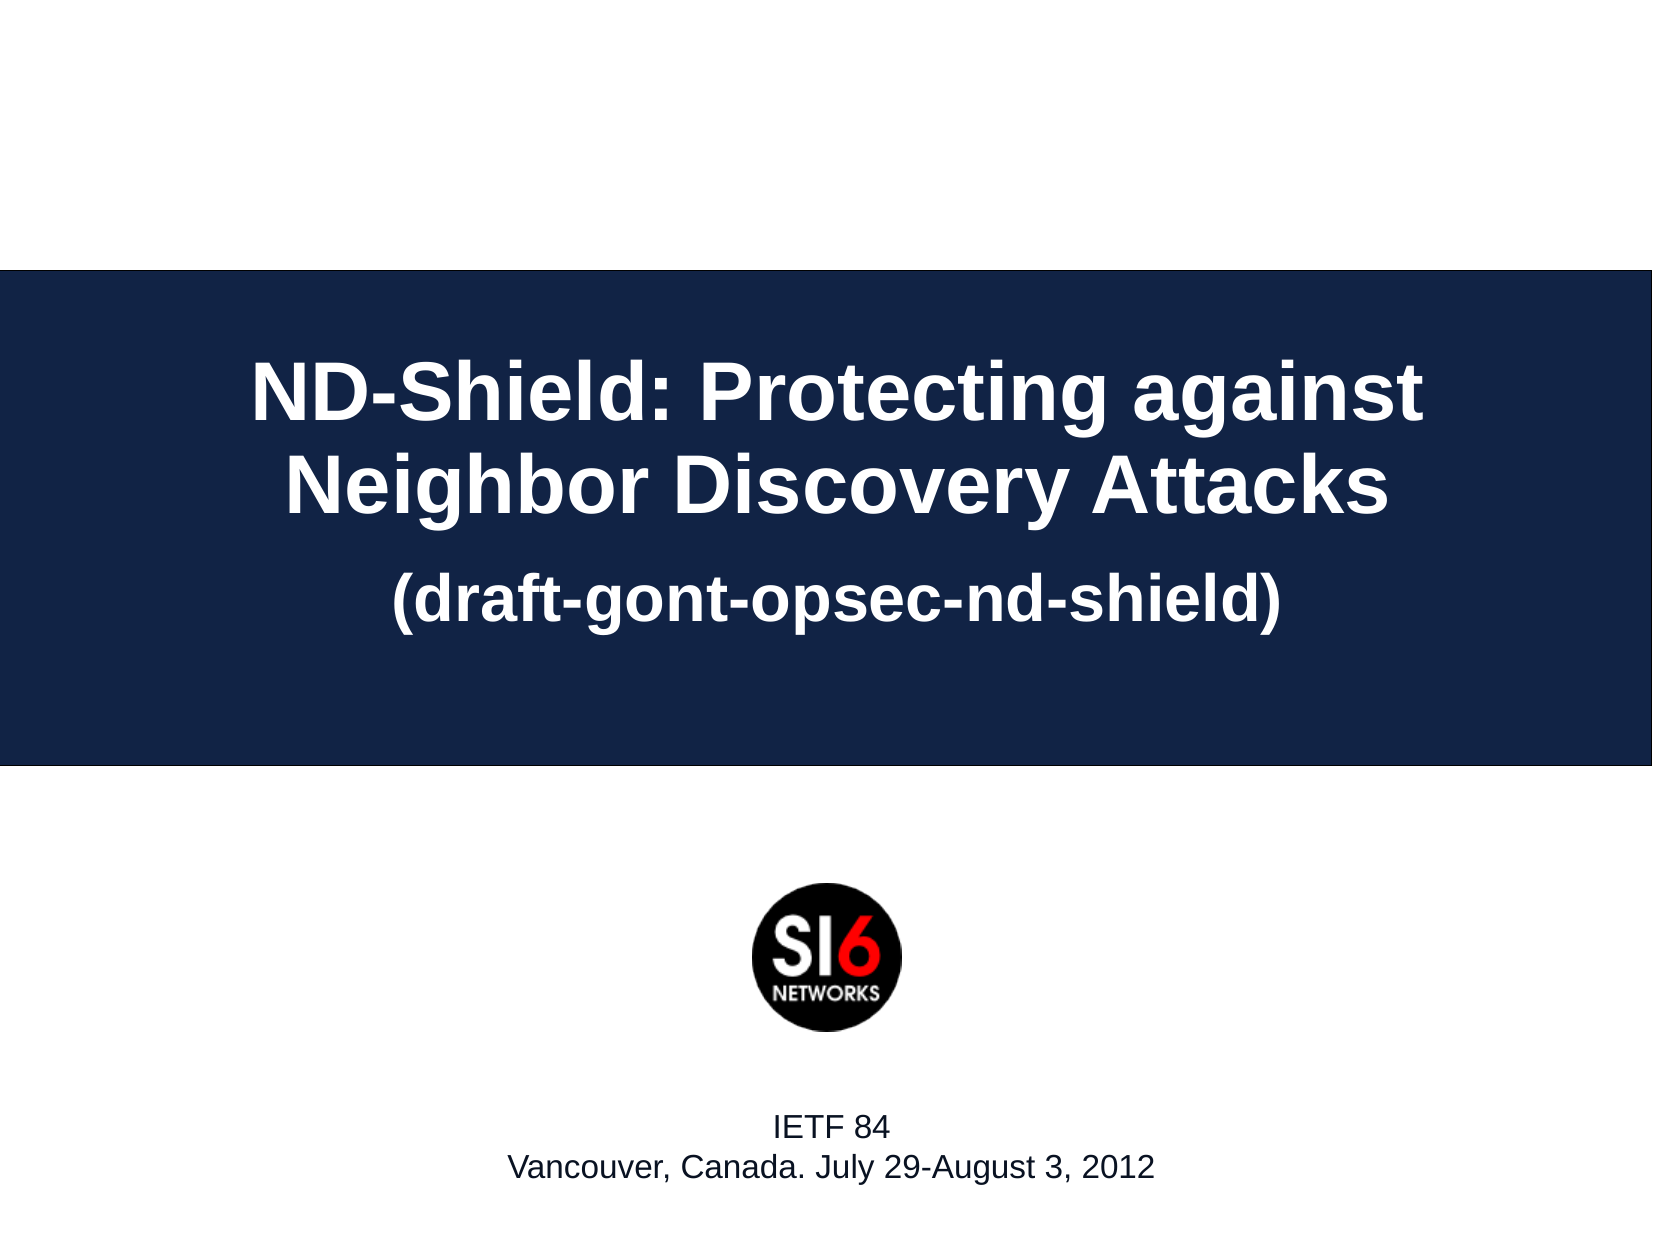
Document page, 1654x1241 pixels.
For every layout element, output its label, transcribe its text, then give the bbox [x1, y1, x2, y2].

list ND-Shield: Protecting against Neighbor Discovery Attacks (draft-gont-opsec-nd-shield) [45, 345, 1561, 706]
list IETF 84 Vancouver, Canada. July 29-August 3, 2012 [331, 1108, 1262, 1214]
picture [752, 883, 902, 1032]
